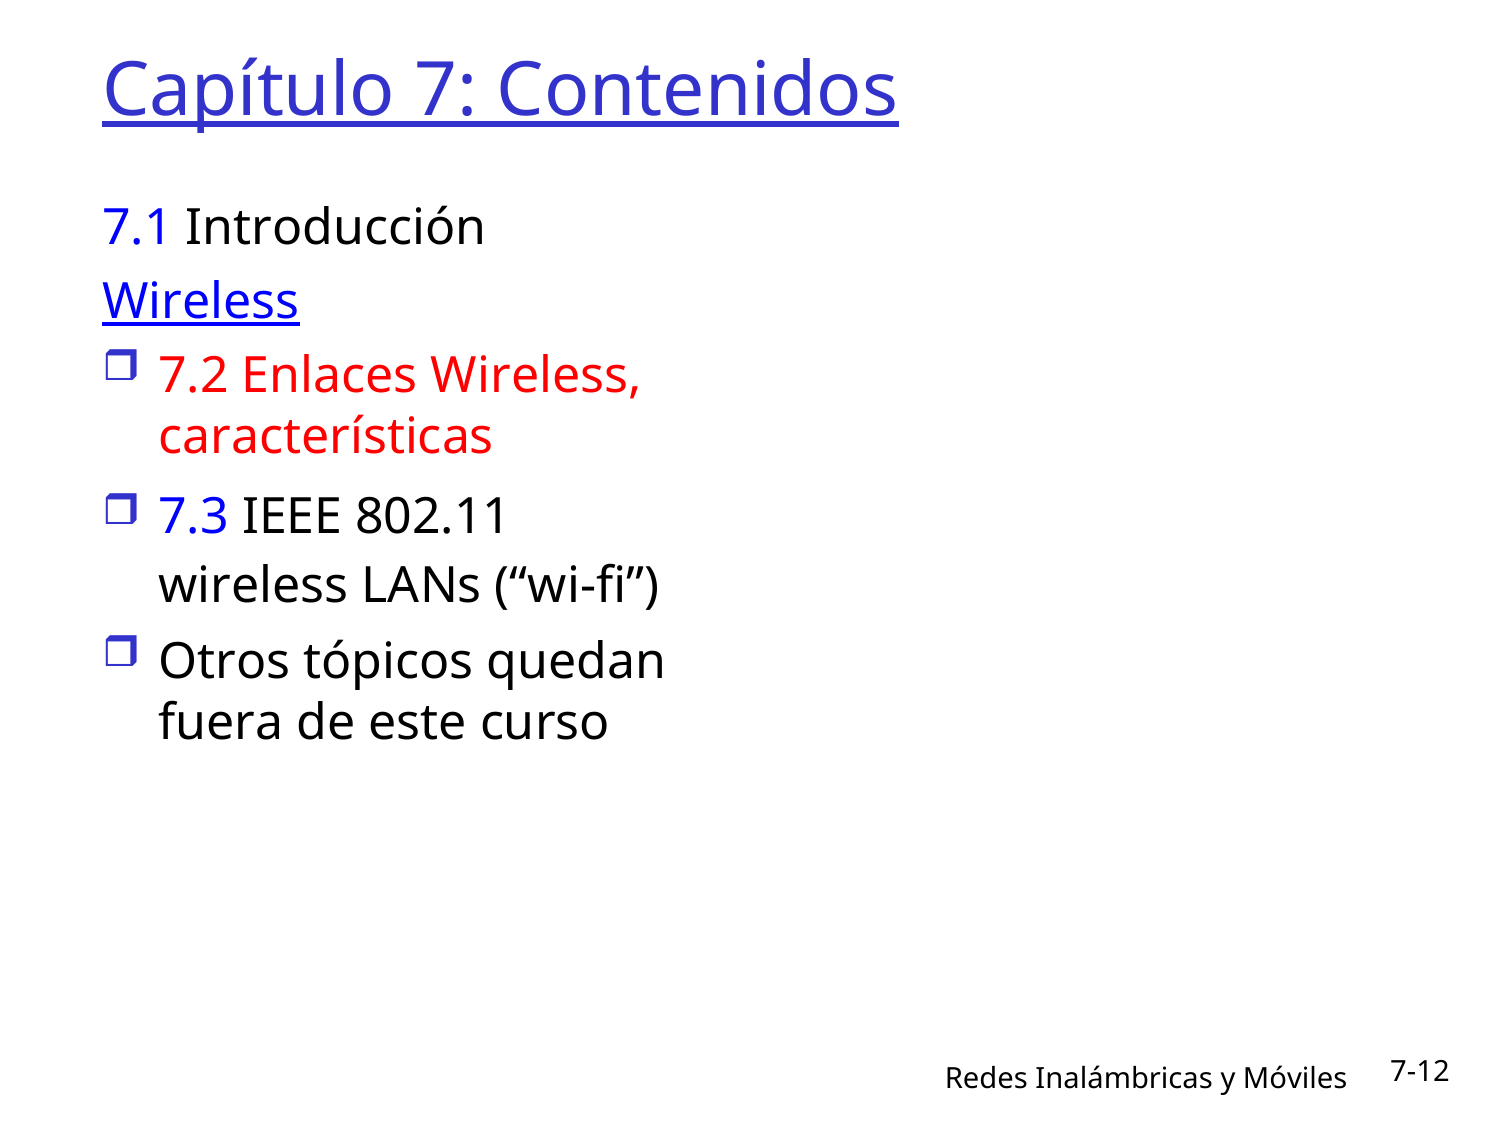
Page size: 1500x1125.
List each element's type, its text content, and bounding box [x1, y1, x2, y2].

title Capítulo 7: Contenidos [87, 23, 1363, 150]
list 7.1 Introducción Wireless 7.2 Enlaces Wireless, características 7.3 IEEE 802.11 wireless LANs (“wi-fi”) Otros tópicos quedan fuera de este curso [87, 187, 710, 841]
